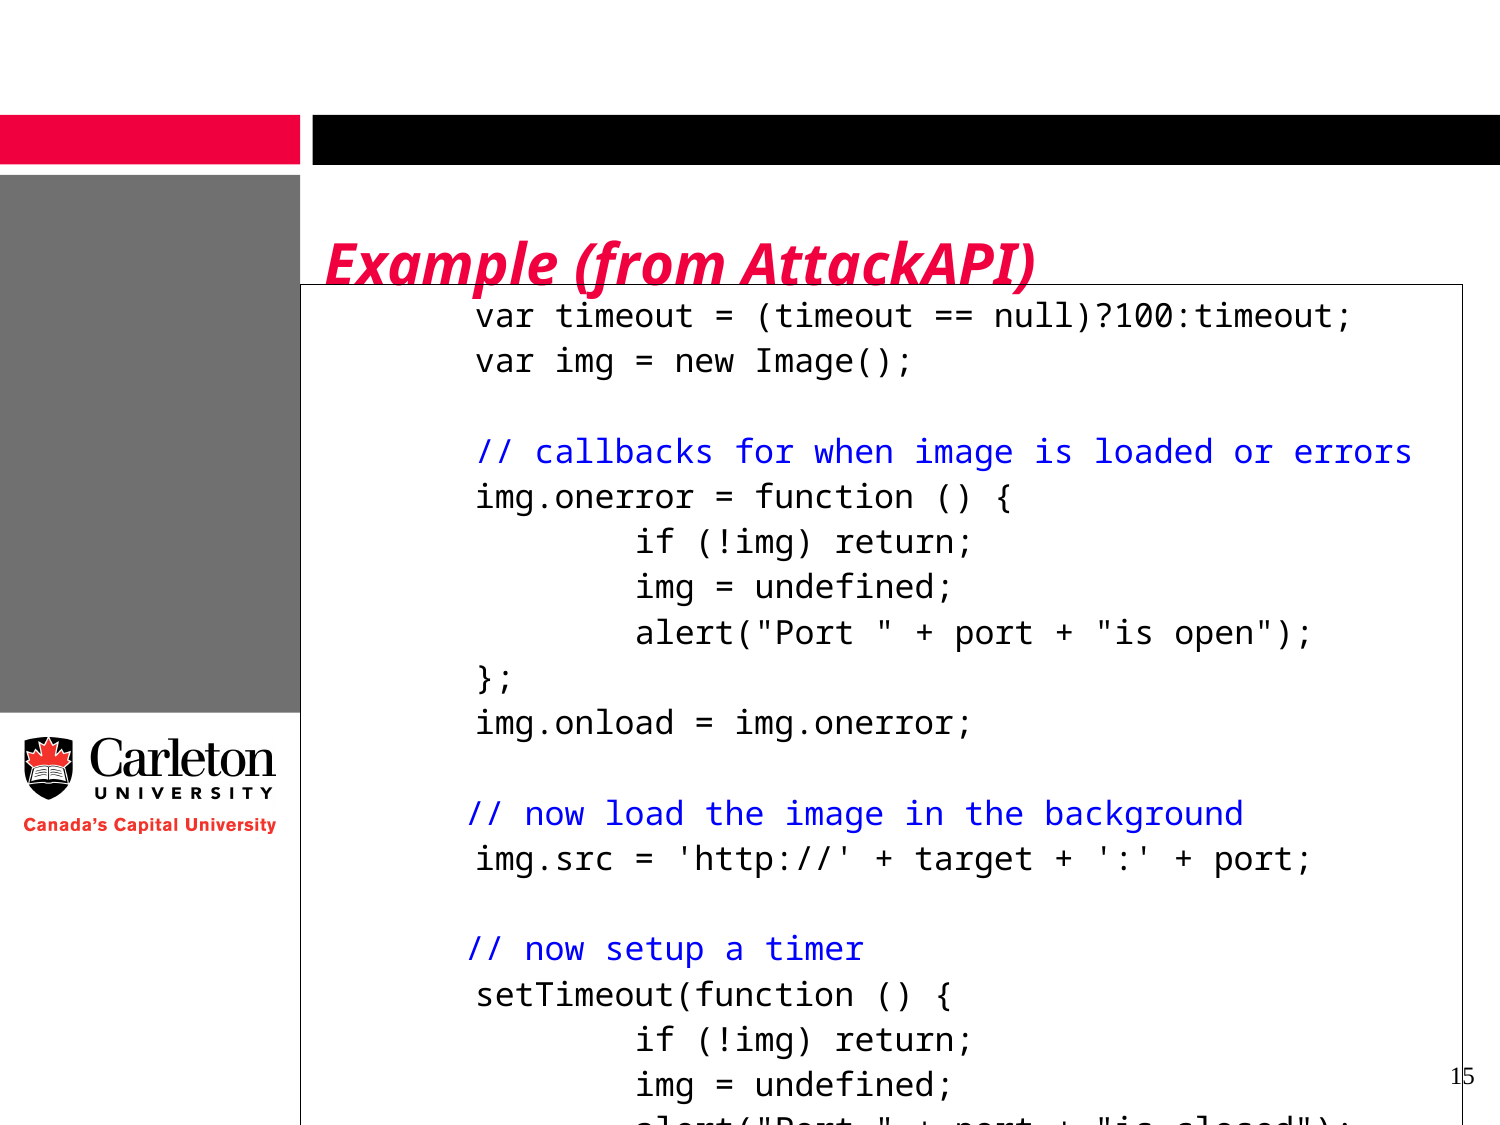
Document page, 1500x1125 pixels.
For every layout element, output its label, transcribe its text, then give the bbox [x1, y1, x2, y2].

text_box var timeout = (timeout == null)?100:timeout; var img = new Image(); // callbacks for when image is loaded or errors img.onerror = function () { if (!img) return; img = undefined; alert("Port " + port + "is open"); }; img.onload = img.onerror; // now load the image in the background img.src = 'http://' + target + ':' + port; // now setup a timer setTimeout(function () { if (!img) return; img = undefined; alert("Port " + port + "is closed"); }, timeout); [300, 284, 1463, 1125]
title Example (from AttackAPI) [324, 187, 1450, 284]
picture [24, 737, 276, 834]
